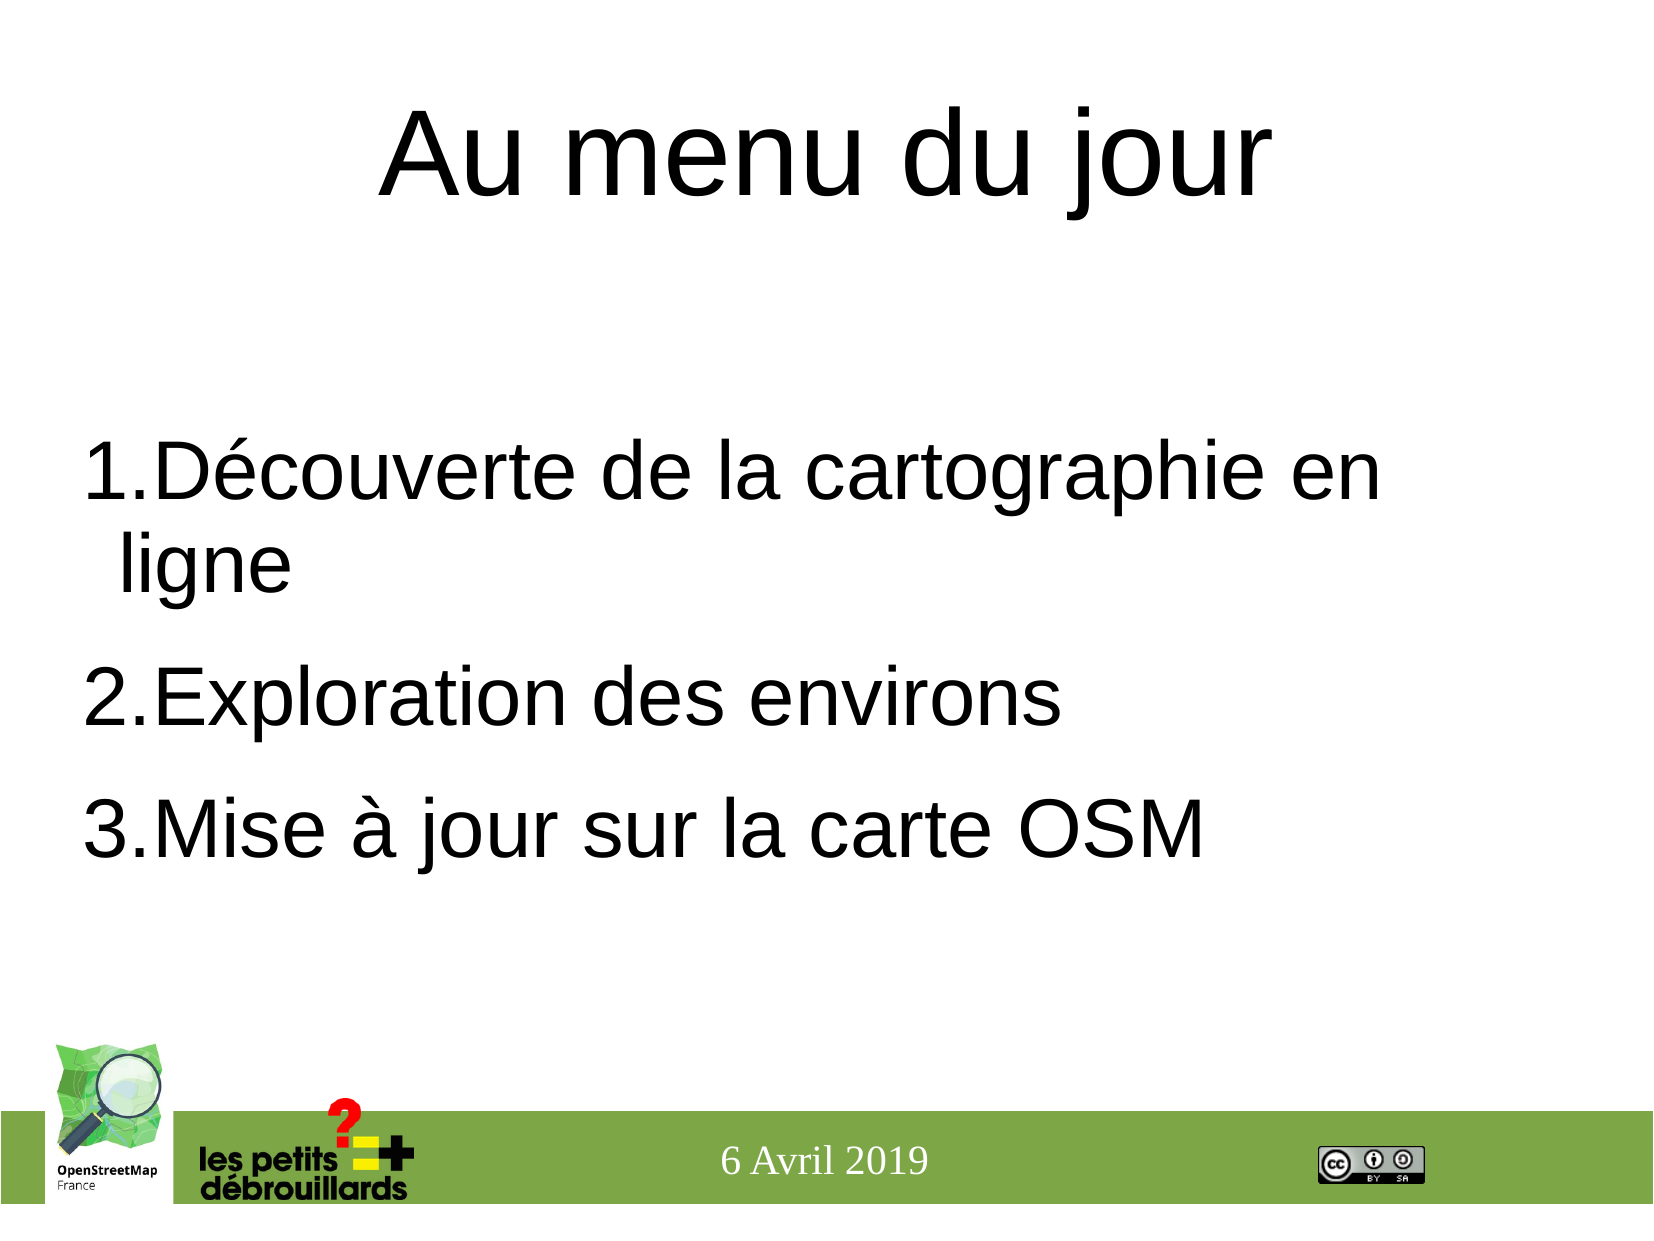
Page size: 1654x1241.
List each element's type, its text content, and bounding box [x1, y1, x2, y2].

picture [200, 1098, 414, 1200]
picture [1318, 1146, 1425, 1184]
list Découverte de la cartographie en ligne Exploration des environs Mise à jour sur la carte OSM [82, 290, 1571, 1010]
picture [45, 1027, 174, 1205]
title Au menu du jour [82, 49, 1571, 257]
